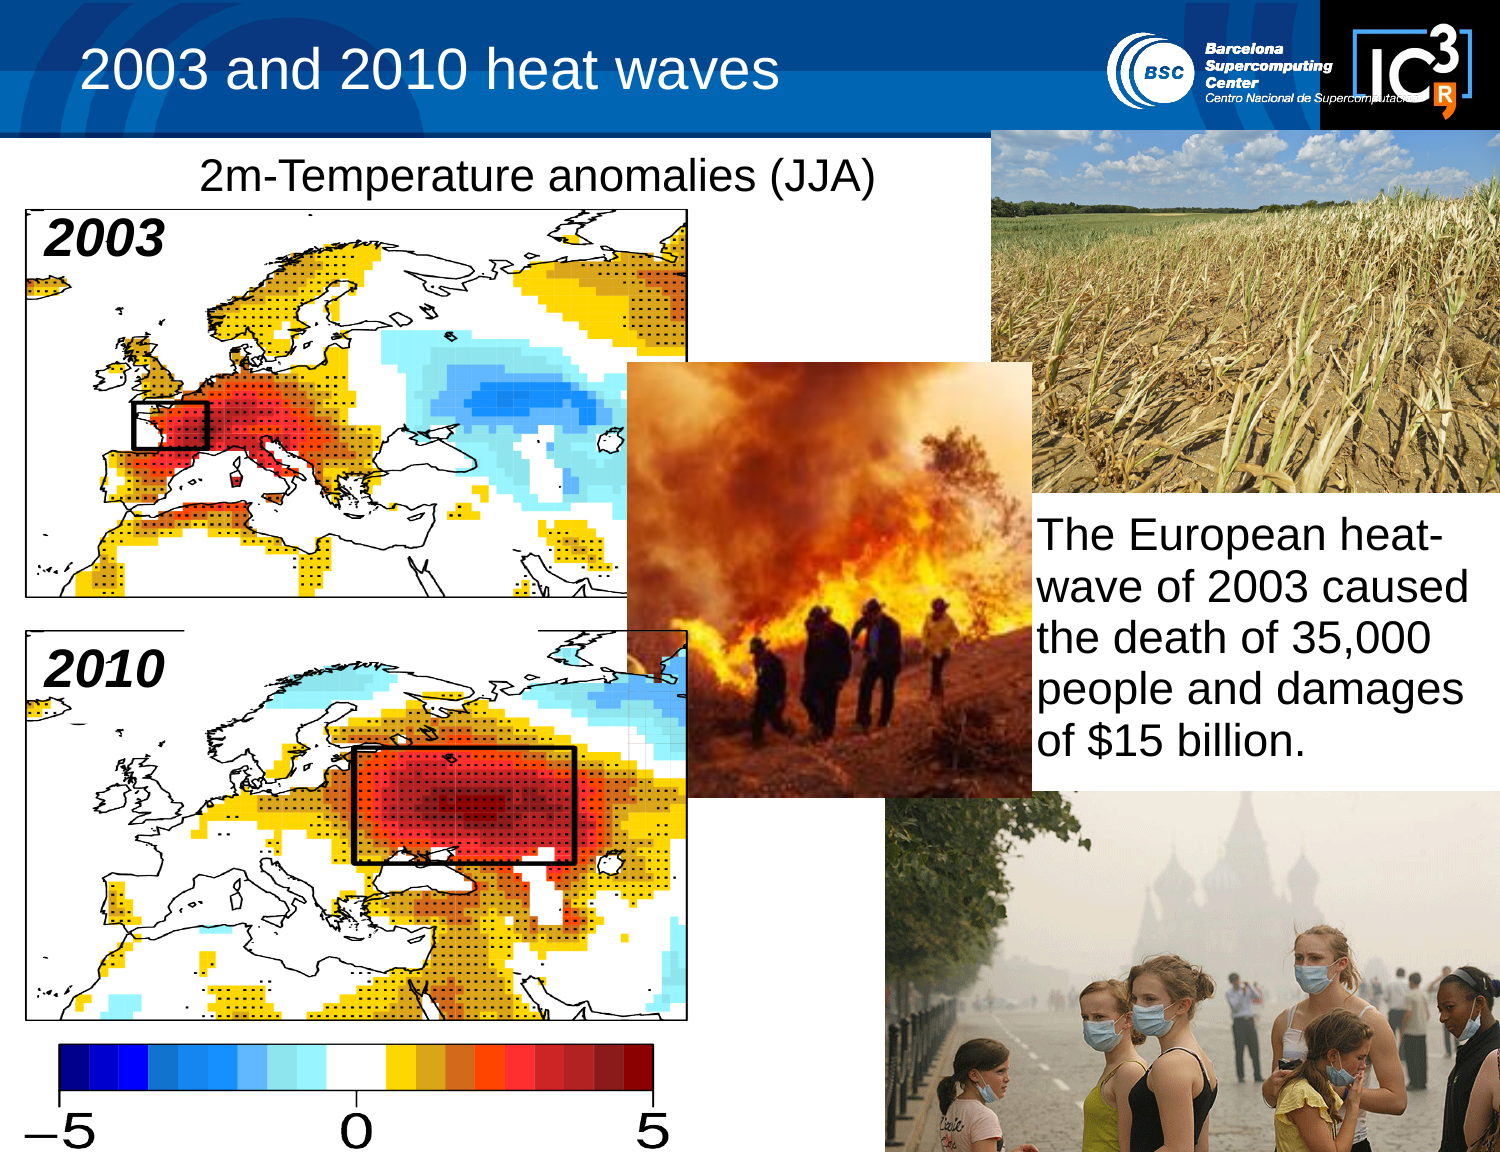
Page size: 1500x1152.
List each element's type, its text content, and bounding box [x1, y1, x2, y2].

text_box The European heat-wave of 2003 caused the death of 35,000 people and damages of $15 billion. [1021, 502, 1500, 774]
picture [0, 0, 1500, 1152]
text_box 2003 and 2010 heat waves [65, 23, 1081, 138]
text_box 2003 [29, 194, 181, 271]
text_box [13, 601, 627, 724]
text_box 2m-Temperature anomalies (JJA) [184, 140, 538, 207]
